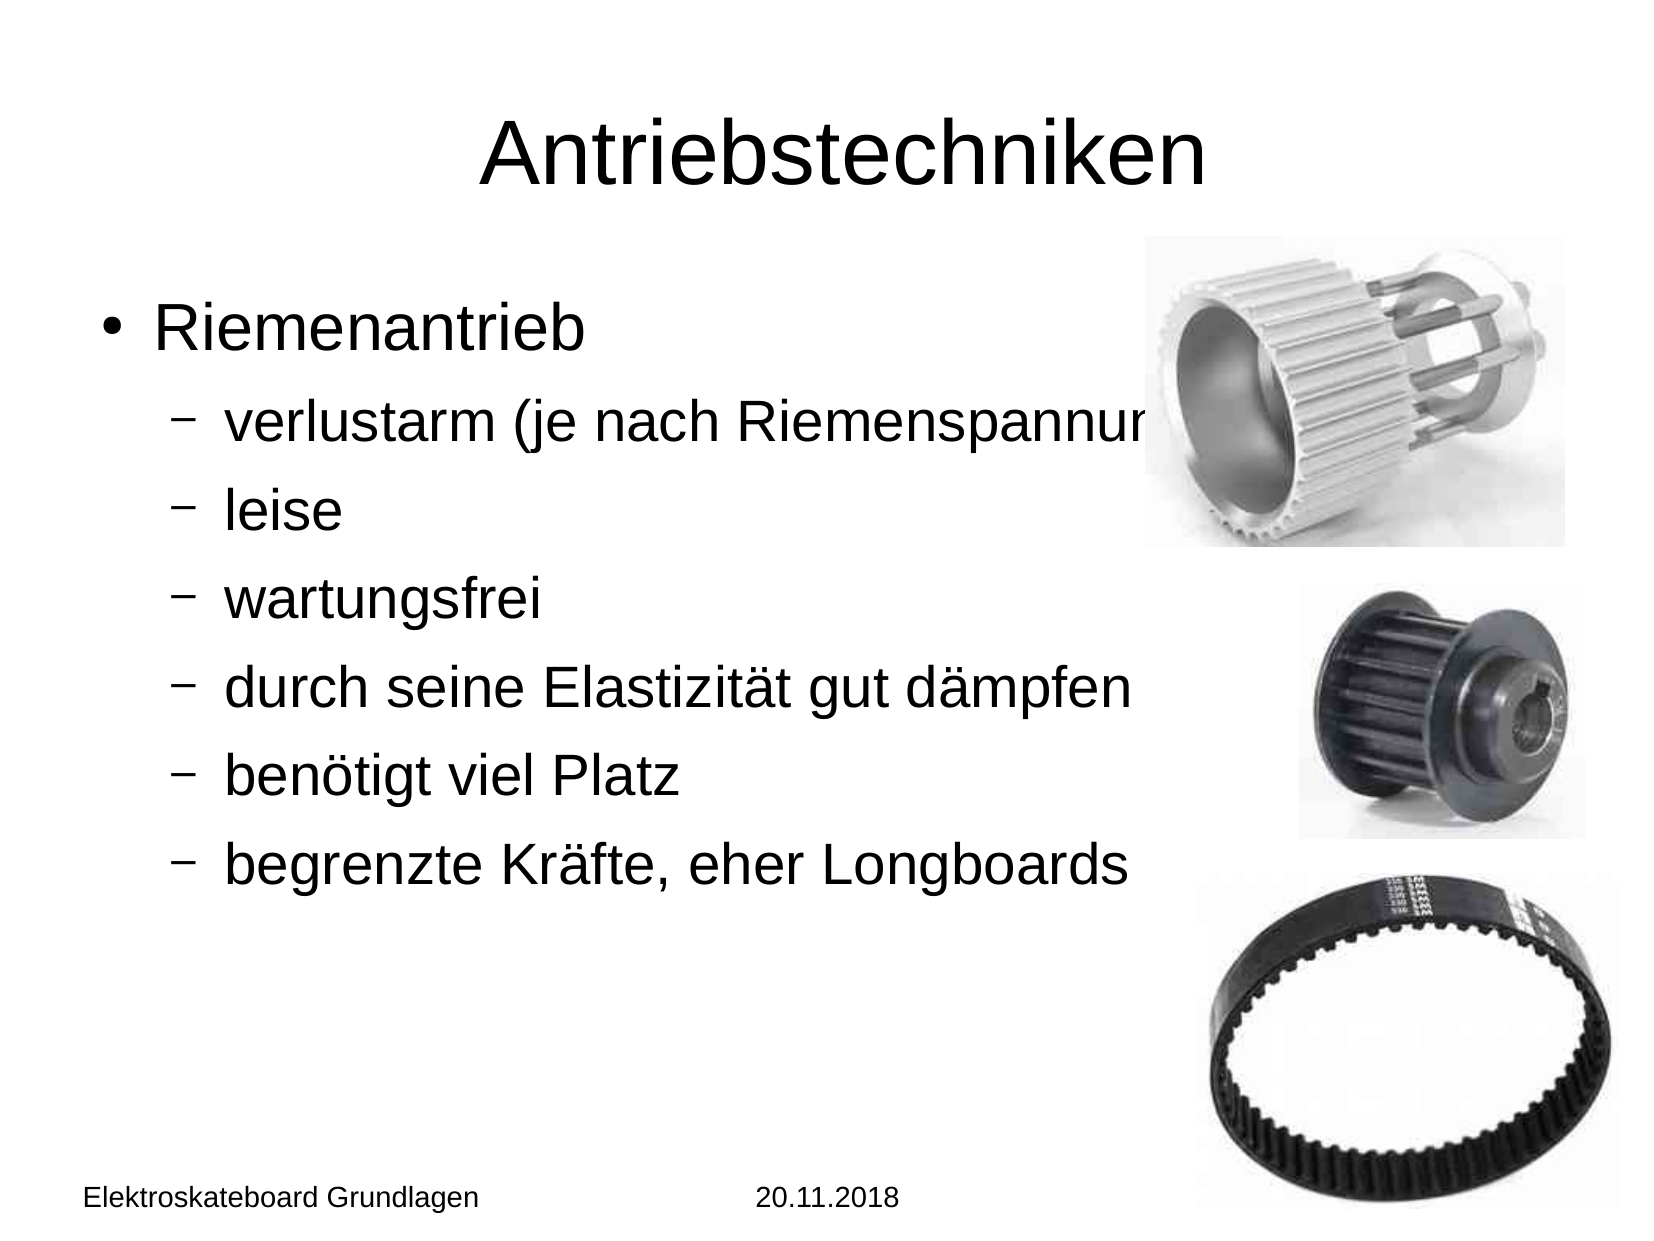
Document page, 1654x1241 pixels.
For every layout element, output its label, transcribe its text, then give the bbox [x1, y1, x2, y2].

title Antriebstechniken [82, 49, 1571, 257]
list Riemenantrieb verlustarm (je nach Riemenspannung) leise wartungsfrei durch seine Elastizität gut dämpfen benötigt viel Platz begrenzte Kräfte, eher Longboards [82, 290, 1571, 1010]
picture [1145, 236, 1565, 547]
picture [1299, 583, 1585, 839]
picture [1195, 873, 1619, 1209]
